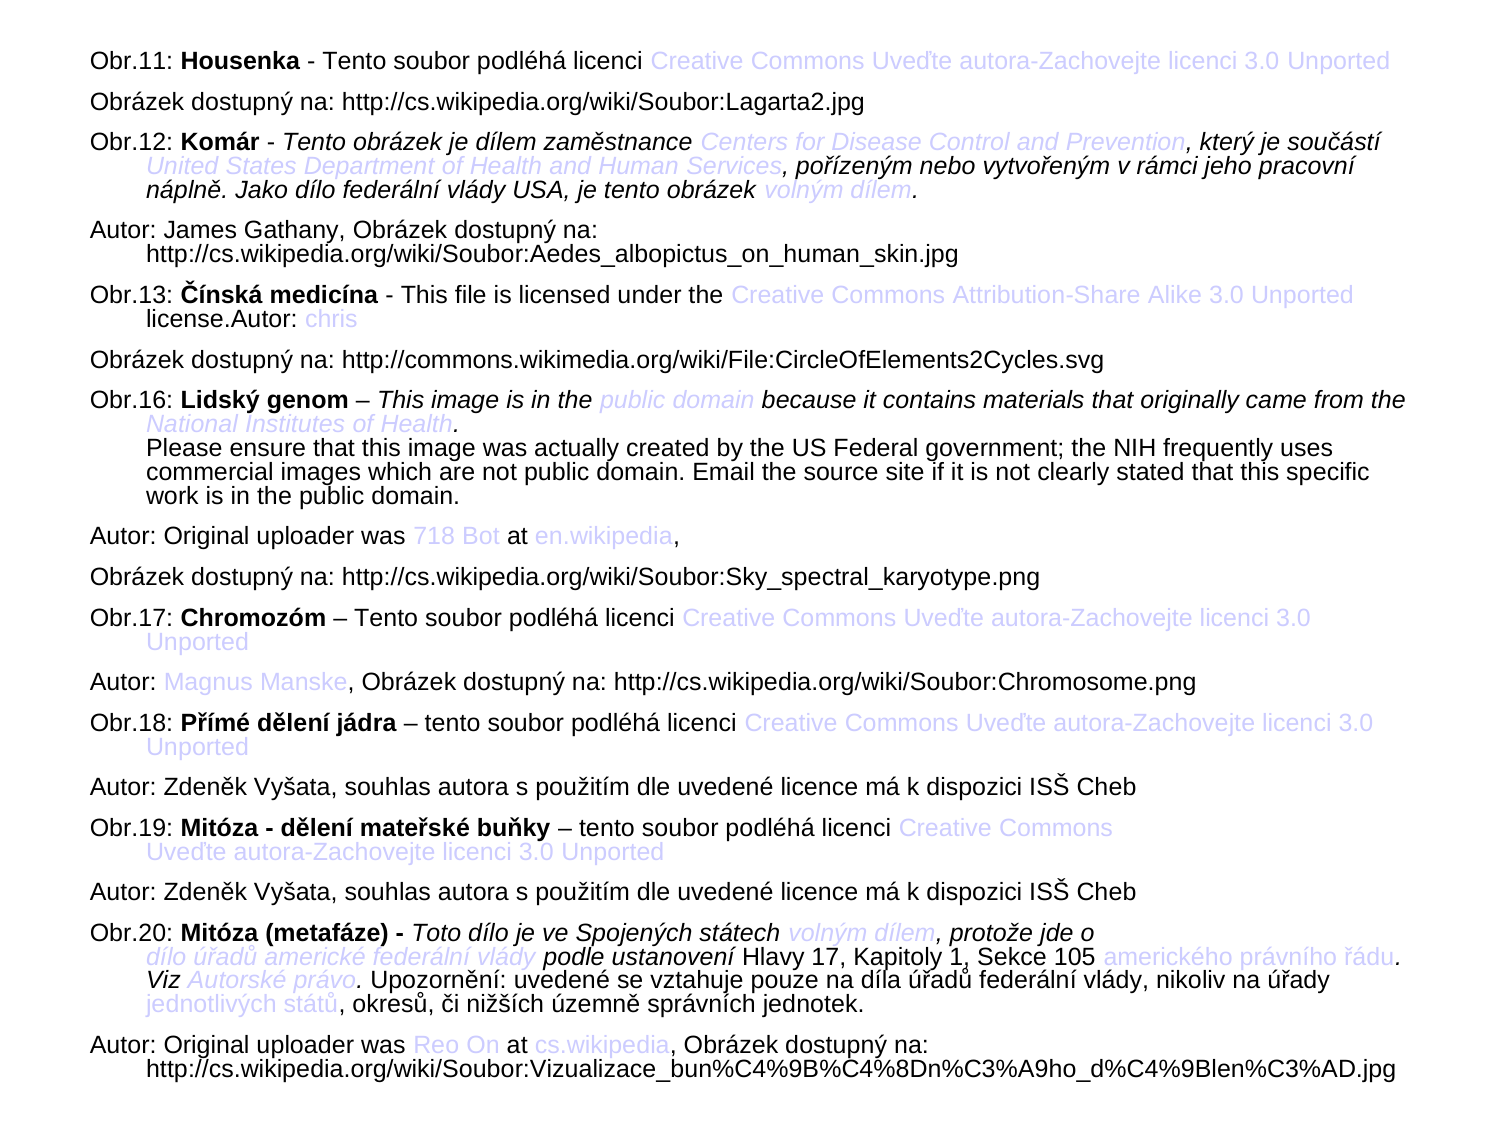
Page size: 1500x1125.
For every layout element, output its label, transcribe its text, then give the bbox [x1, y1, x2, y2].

list Obr.11: Housenka - Tento soubor podléhá licenci Creative Commons Uveďte autora-Zachovejte licenci 3.0 Unported Obrázek dostupný na: http://cs.wikipedia.org/wiki/Soubor:Lagarta2.jpg Obr.12: Komár - Tento obrázek je dílem zaměstnance Centers for Disease Control and Prevention, který je součástí United States Department of Health and Human Services, pořízeným nebo vytvořeným v rámci jeho pracovní náplně. Jako dílo federální vlády USA, je tento obrázek volným dílem. Autor: James Gathany, Obrázek dostupný na: http://cs.wikipedia.org/wiki/Soubor:Aedes_albopictus_on_human_skin.jpg Obr.13: Čínská medicína - This file is licensed under the Creative Commons Attribution-Share Alike 3.0 Unported license.Autor: chris Obrázek dostupný na: http://commons.wikimedia.org/wiki/File:CircleOfElements2Cycles.svg Obr.16: Lidský genom – This image is in the public domain because it contains materials that originally came from the National Institutes of Health. Please ensure that this image was actually created by the US Federal government; the NIH frequently uses commercial images which are not public domain. Email the source site if it is not clearly stated that this specific work is in the public domain. Autor: Original uploader was 718 Bot at en.wikipedia, Obrázek dostupný na: http://cs.wikipedia.org/wiki/Soubor:Sky_spectral_karyotype.png Obr.17: Chromozóm – Tento soubor podléhá licenci Creative Commons Uveďte autora-Zachovejte licenci 3.0 Unported Autor: Magnus Manske, Obrázek dostupný na: http://cs.wikipedia.org/wiki/Soubor:Chromosome.png Obr.18: Přímé dělení jádra – tento soubor podléhá licenci Creative Commons Uveďte autora-Zachovejte licenci 3.0 Unported Autor: Zdeněk Vyšata, souhlas autora s použitím dle uvedené licence má k dispozici ISŠ Cheb Obr.19: Mitóza - dělení mateřské buňky – tento soubor podléhá licenci Creative Commons Uveďte autora-Zachovejte licenci 3.0 Unported Autor: Zdeněk Vyšata, souhlas autora s použitím dle uvedené licence má k dispozici ISŠ Cheb Obr.20: Mitóza (metafáze) - Toto dílo je ve Spojených státech volným dílem, protože jde o dílo úřadů americké federální vlády podle ustanovení Hlavy 17, Kapitoly 1, Sekce 105 amerického právního řádu. Viz Autorské právo. Upozornění: uvedené se vztahuje pouze na díla úřadů federální vlády, nikoliv na úřady jednotlivých států, okresů, či nižších územně správních jednotek. Autor: Original uploader was Reo On at cs.wikipedia, Obrázek dostupný na: http://cs.wikipedia.org/wiki/Soubor:Vizualizace_bun%C4%9B%C4%8Dn%C3%A9ho_d%C4%9Blen%C3%AD.jpg [75, 42, 1425, 1090]
